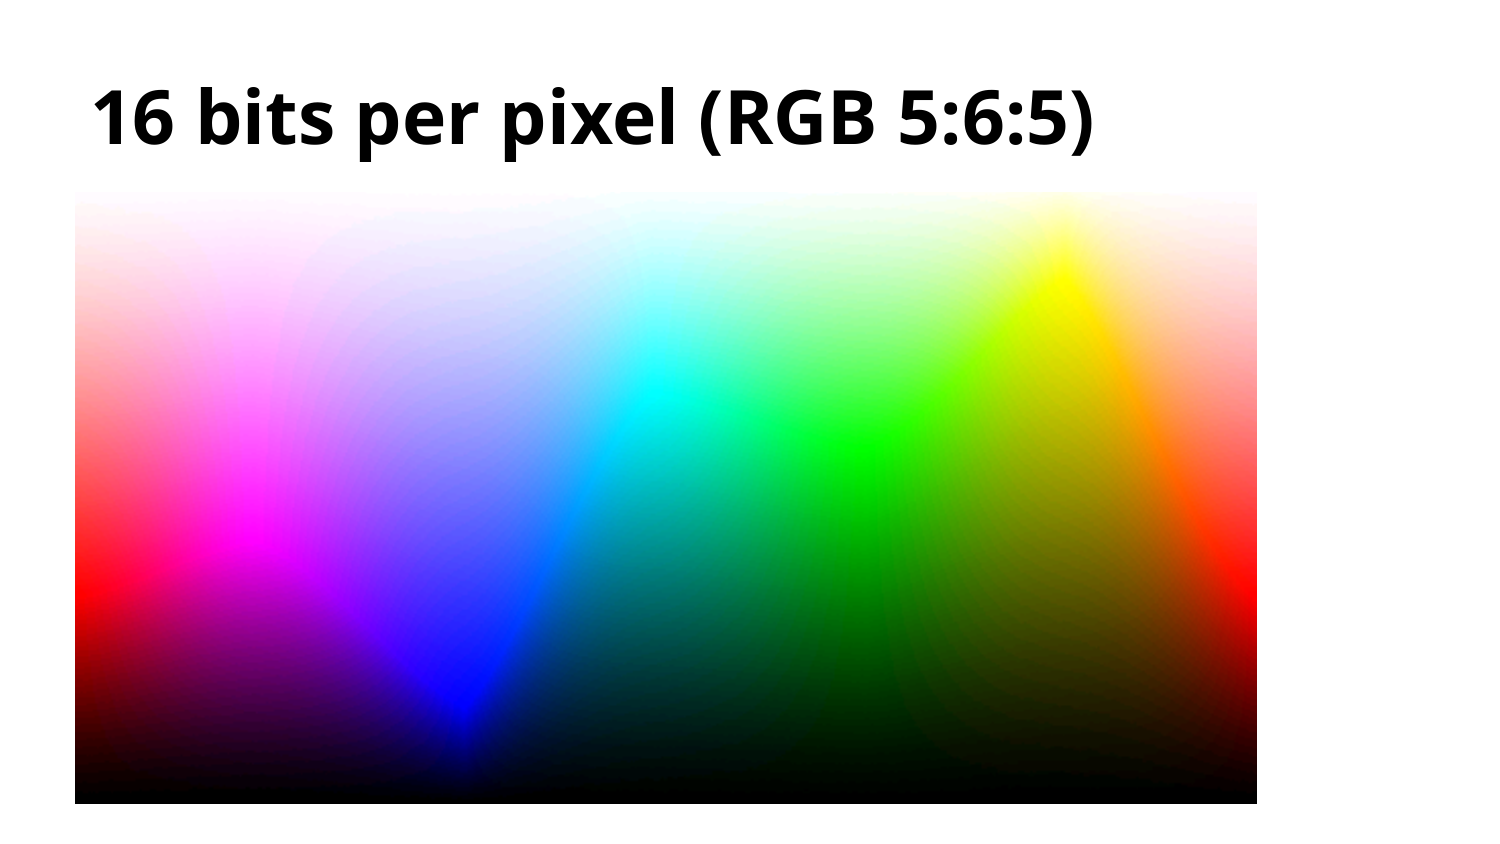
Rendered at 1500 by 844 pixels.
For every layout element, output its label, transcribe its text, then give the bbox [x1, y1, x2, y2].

picture [75, 192, 1257, 804]
title 16 bits per pixel (RGB 5:6:5) [75, 33, 1425, 175]
